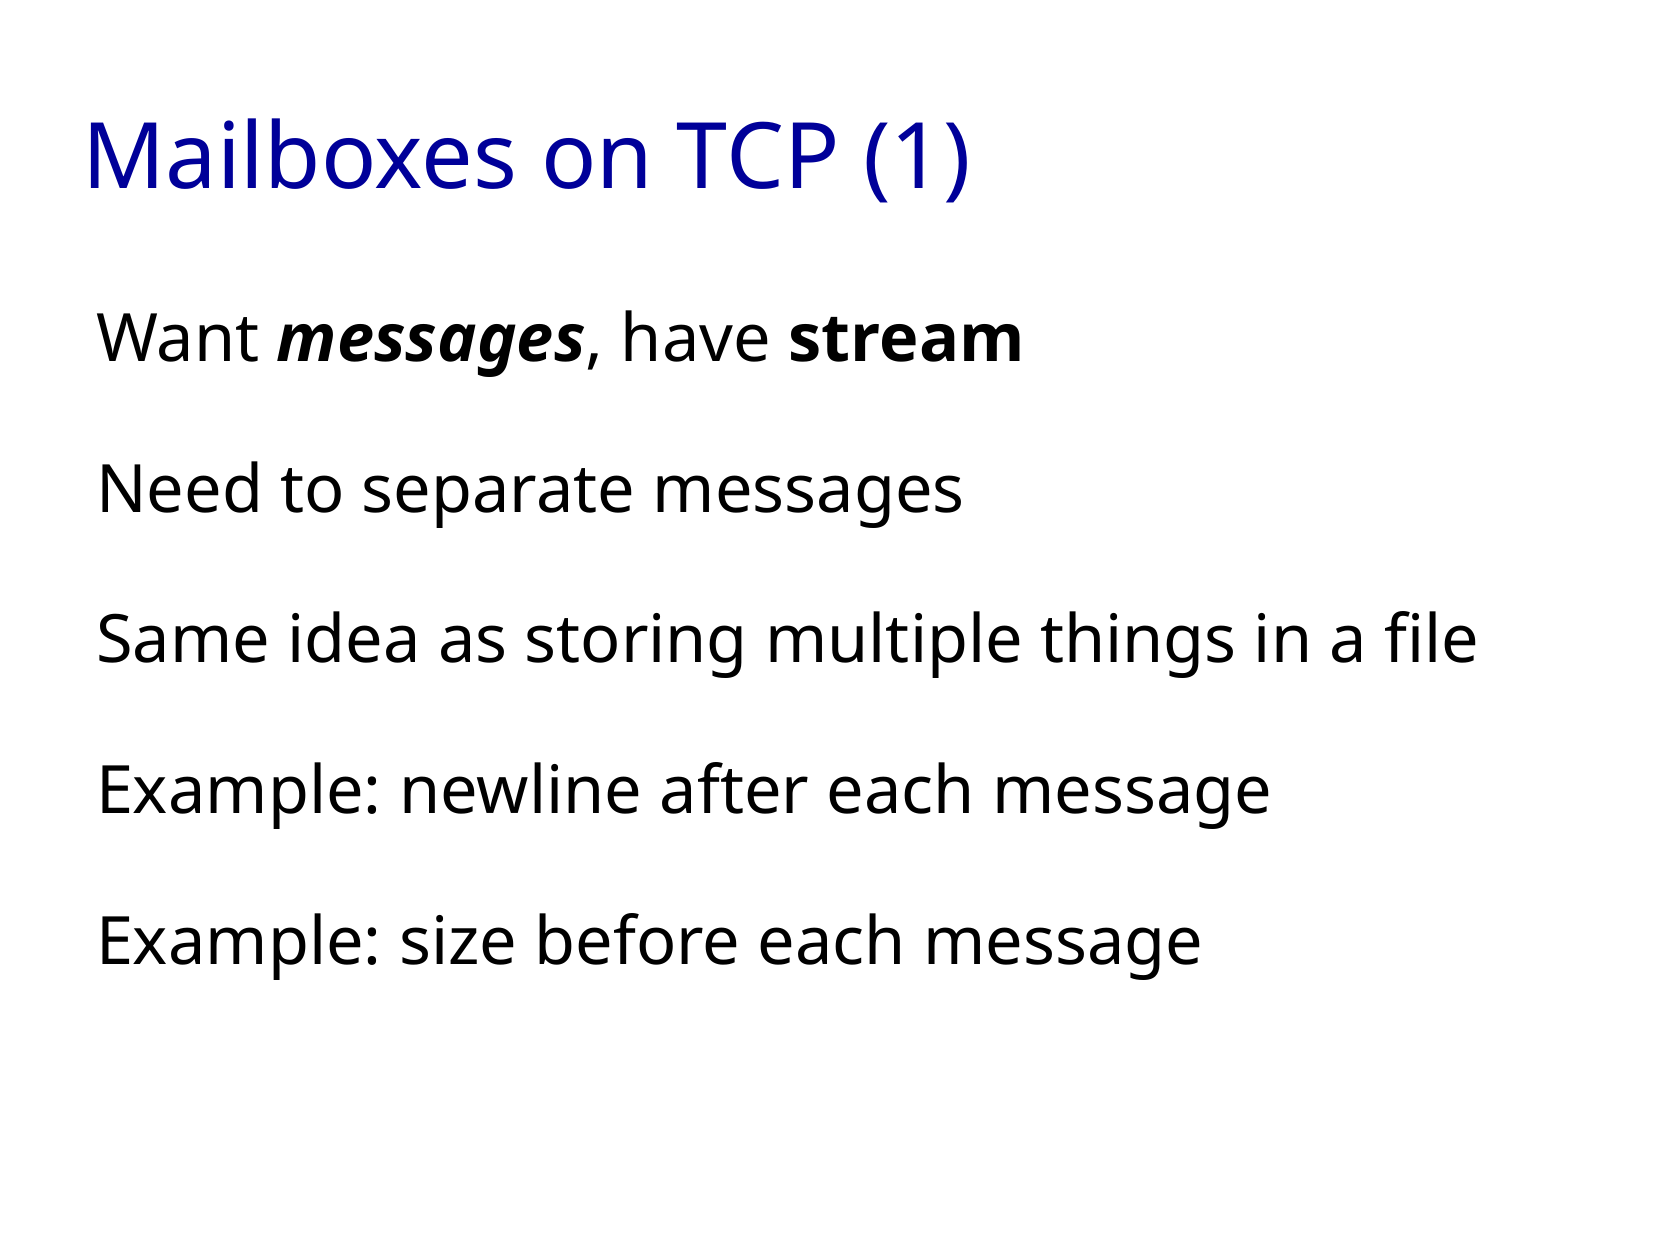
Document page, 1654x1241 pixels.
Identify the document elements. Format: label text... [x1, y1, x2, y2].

list Want messages, have stream Need to separate messages Same idea as storing multiple things in a file Example: newline after each message Example: size before each message [60, 290, 1571, 1096]
title Mailboxes on TCP (1) [82, 49, 1571, 257]
